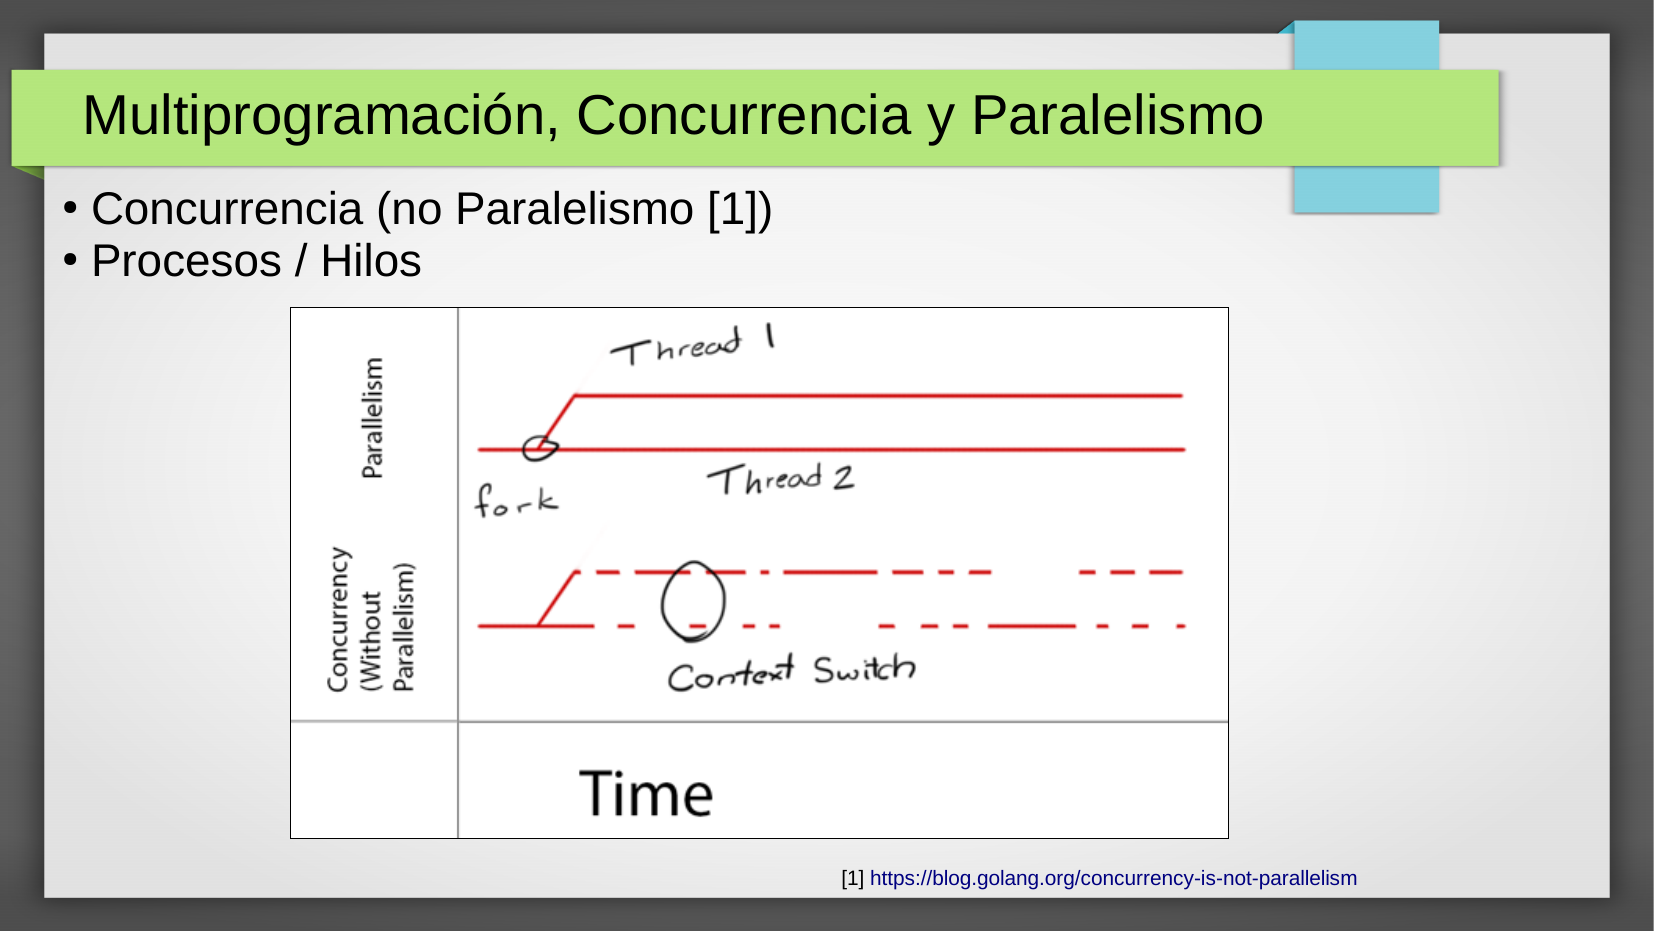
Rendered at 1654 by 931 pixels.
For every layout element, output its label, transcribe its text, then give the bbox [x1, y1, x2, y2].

picture [0, 0, 1654, 931]
text_box [1] https://blog.golang.org/concurrency-is-not-parallelism [826, 858, 1595, 902]
subtitle Concurrencia (no Paralelismo [1]) Procesos / Hilos [62, 183, 1517, 859]
title Multiprogramación, Concurrencia y Paralelismo [82, 52, 1323, 179]
